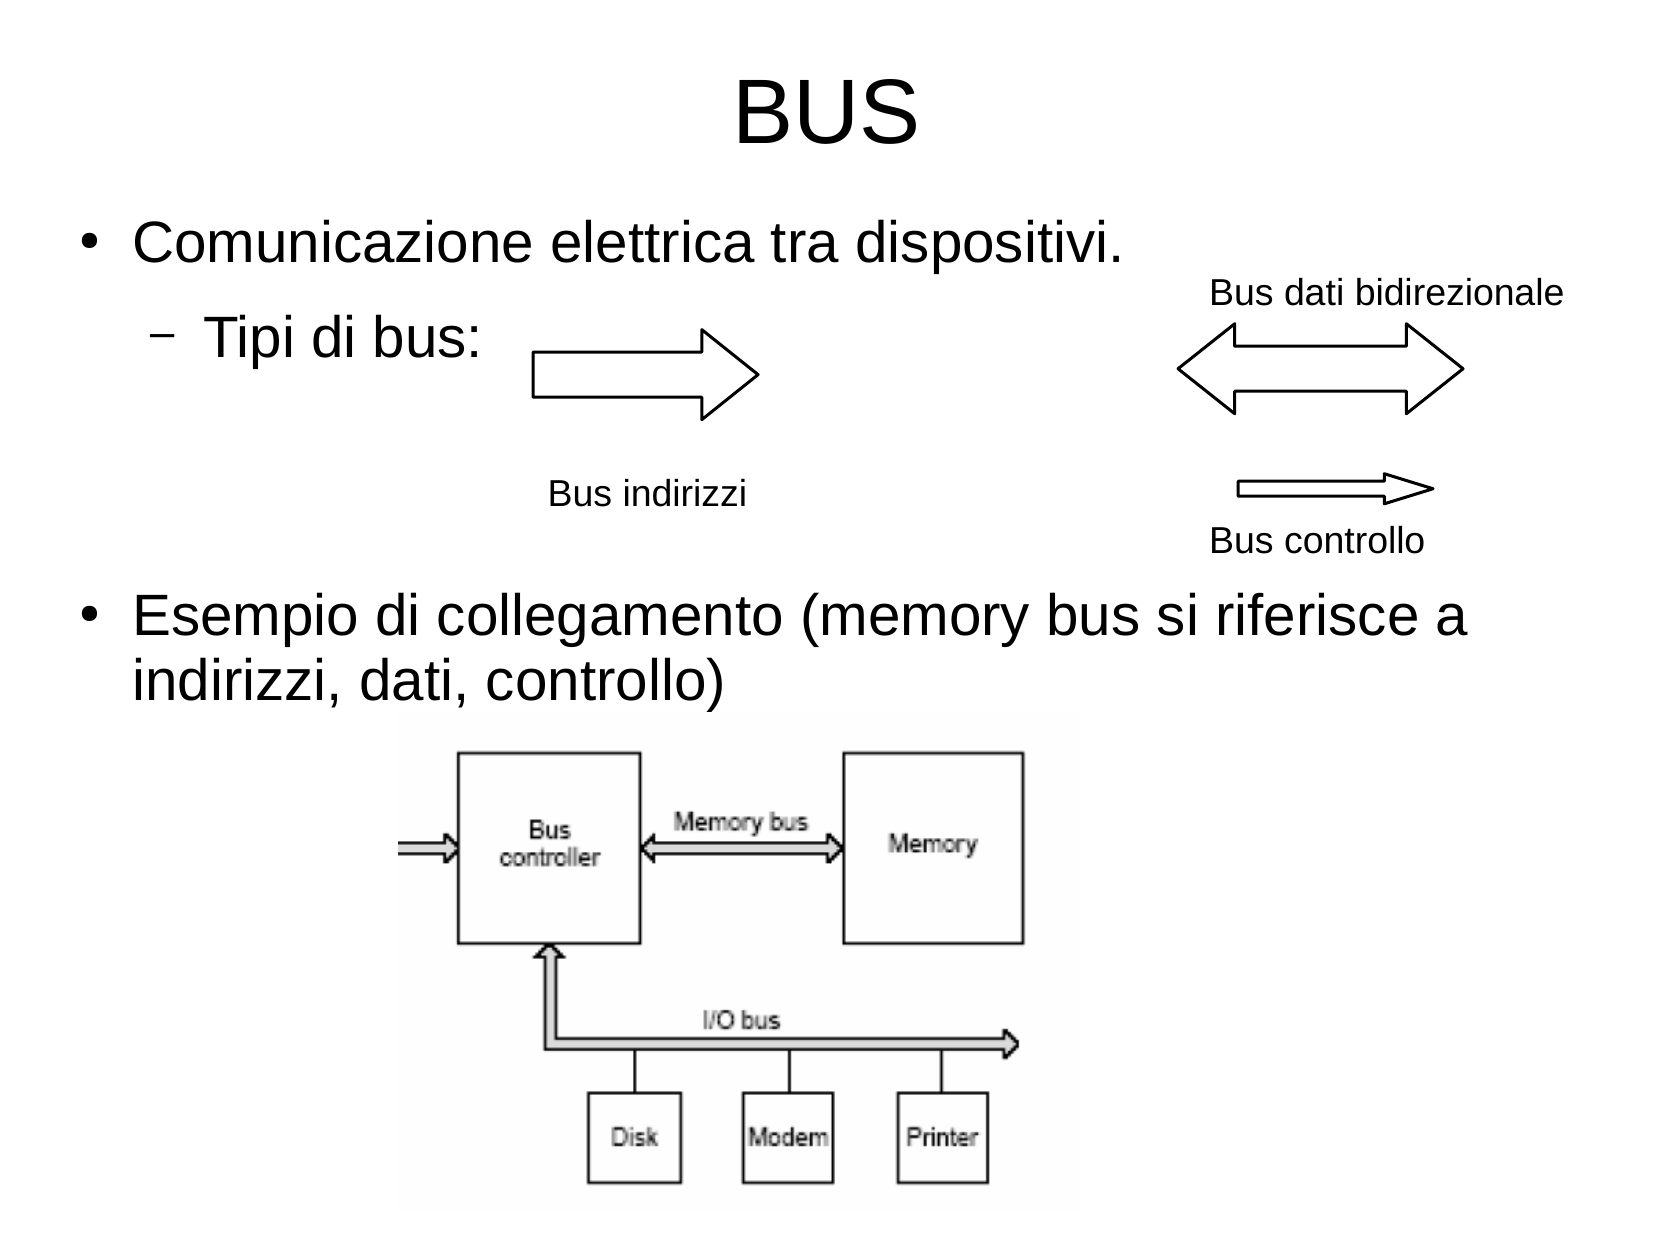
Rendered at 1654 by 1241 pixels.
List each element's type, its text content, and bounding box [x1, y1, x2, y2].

text_box Bus indirizzi [533, 464, 774, 522]
text_box Bus controllo [1194, 511, 1539, 569]
title BUS [82, 8, 1571, 105]
picture [398, 712, 1080, 1212]
list Comunicazione elettrica tra dispositivi. Tipi di bus: Esempio di collegamento (memory bus si riferisce a indirizzi, dati, controllo) [61, 105, 1637, 1186]
text_box Bus dati bidirezionale [1194, 263, 1599, 321]
